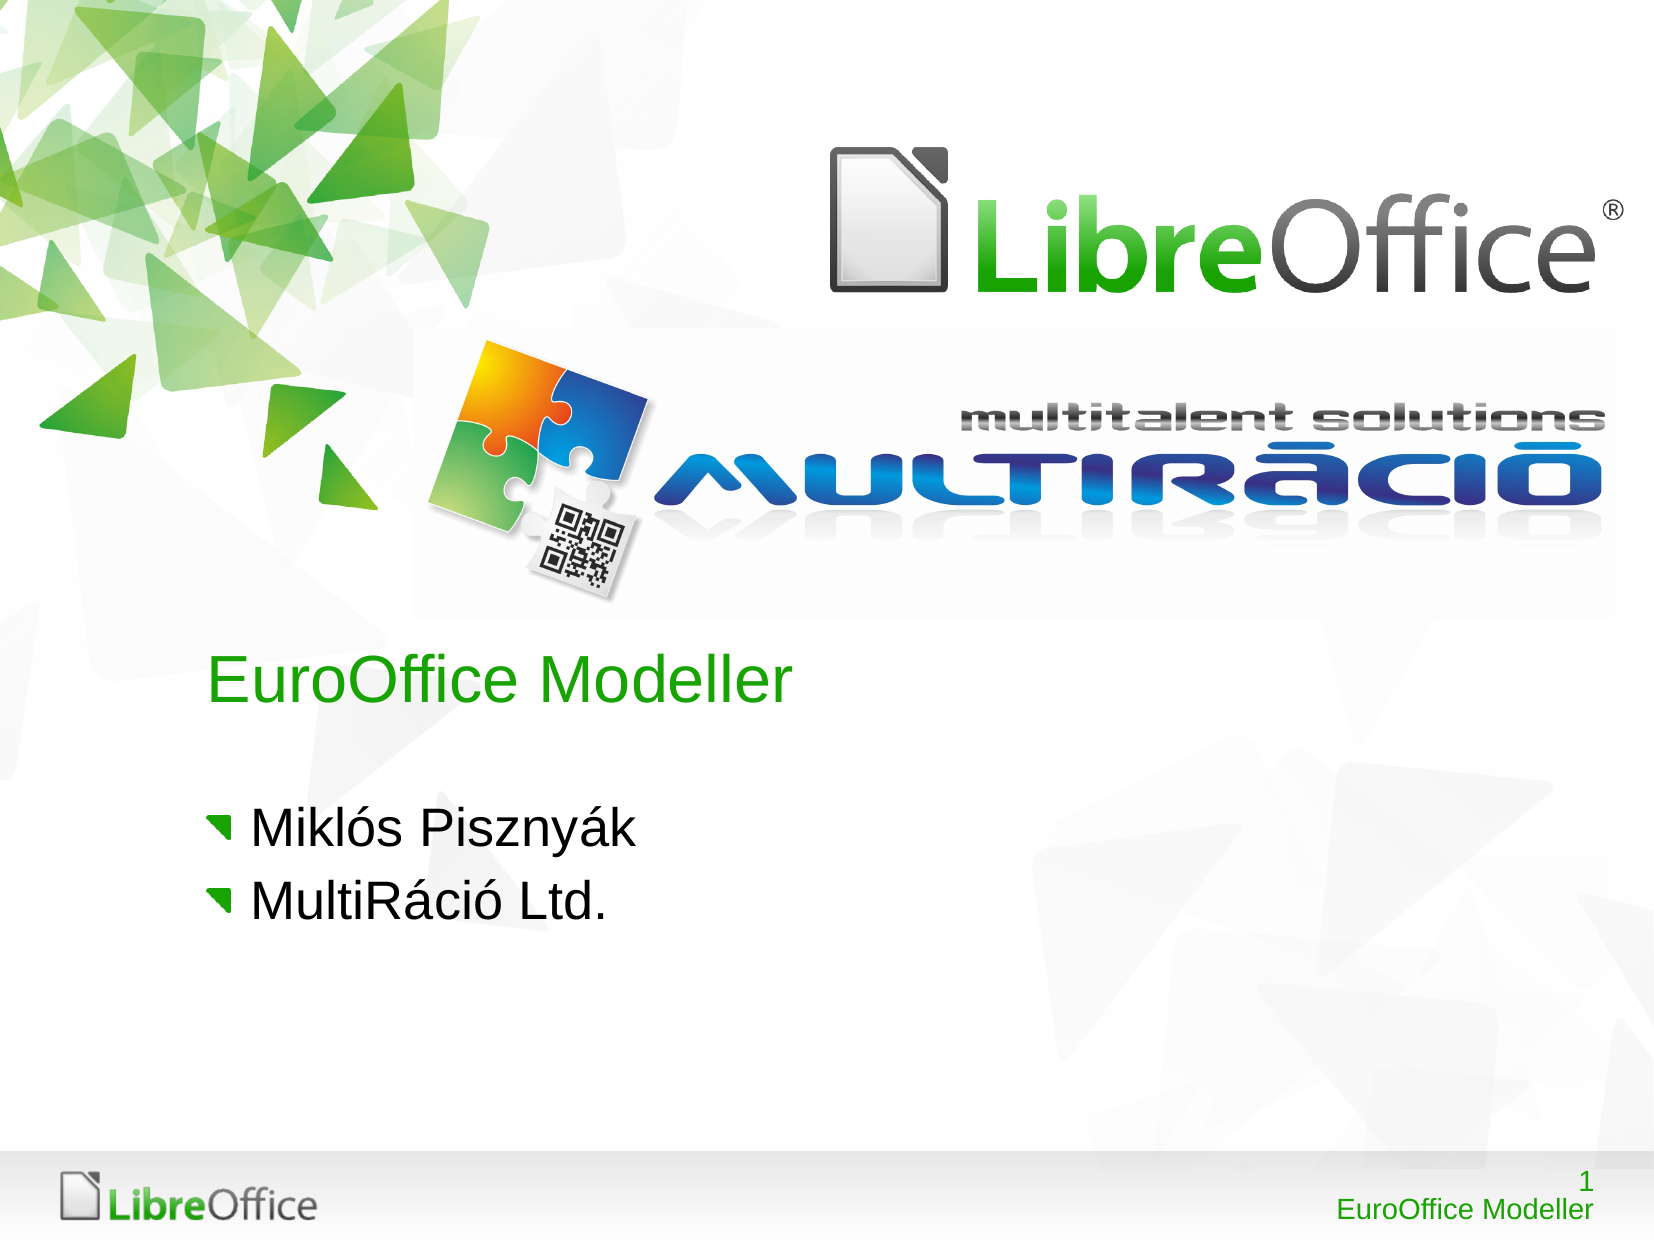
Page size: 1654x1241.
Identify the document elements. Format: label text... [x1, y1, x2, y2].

picture [41, 1152, 206, 1240]
picture [0, 0, 1654, 1169]
title EuroOffice Modeller [206, 590, 1477, 768]
list Miklós Pisznyák MultiRáció Ltd. [206, 797, 1477, 1241]
